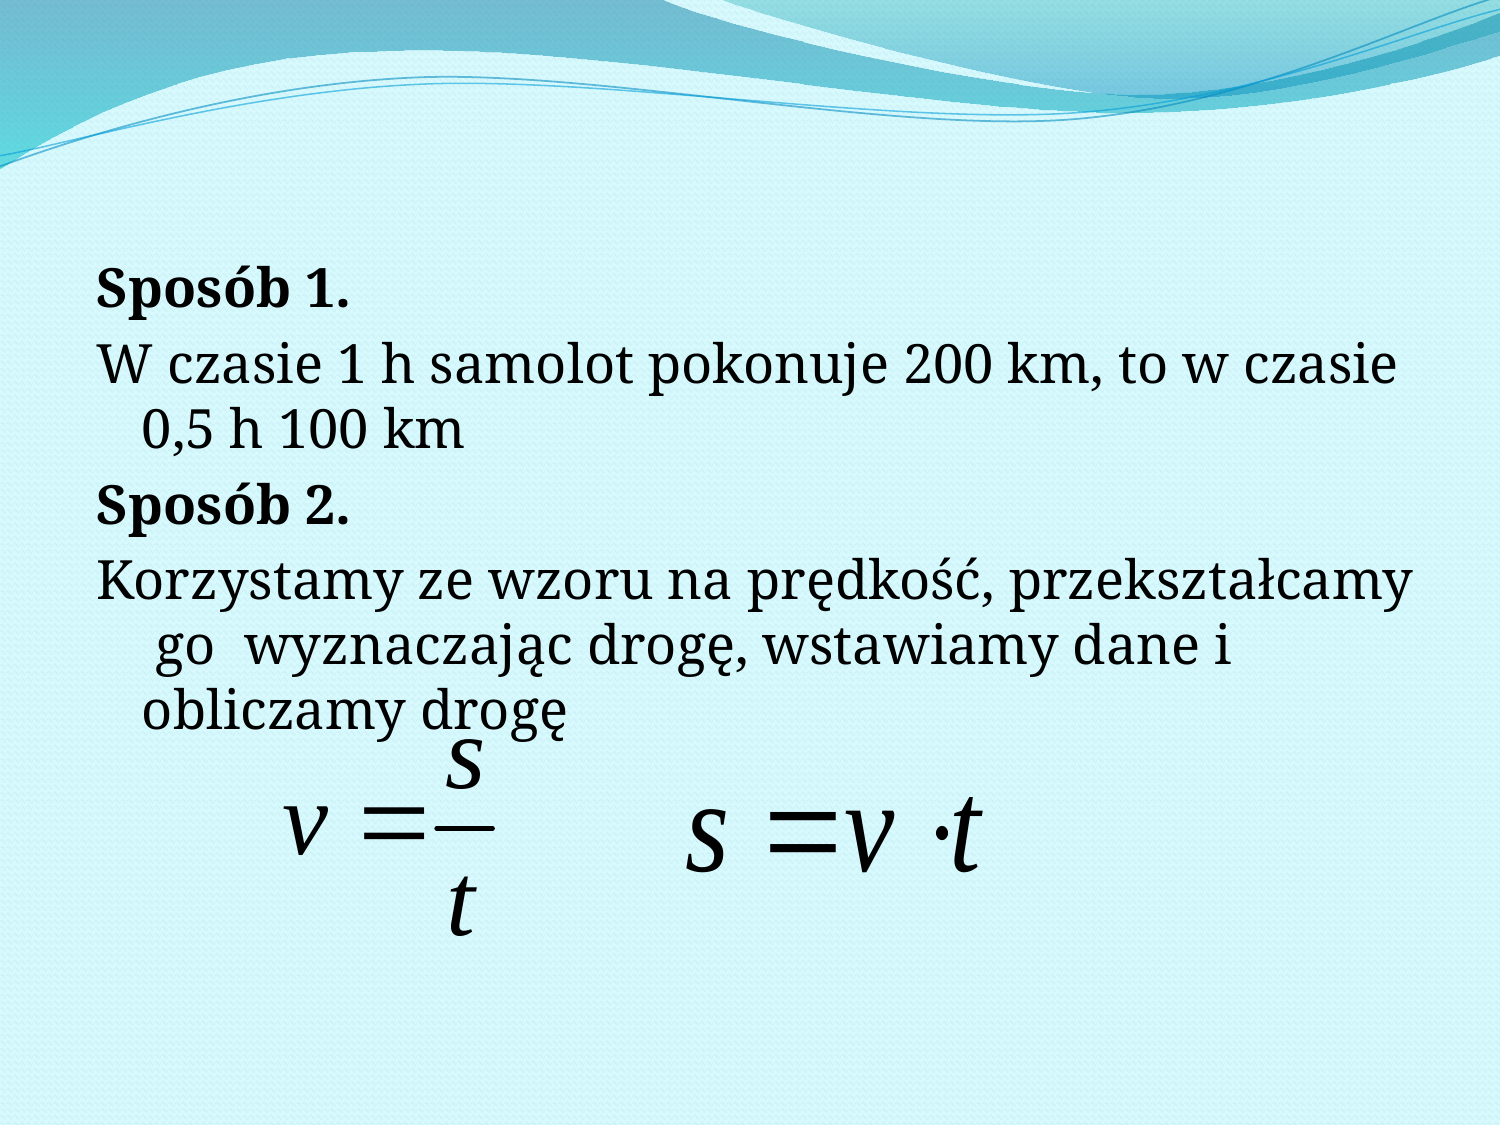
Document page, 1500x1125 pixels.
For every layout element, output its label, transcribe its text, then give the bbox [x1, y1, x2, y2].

list Sposób 1. W czasie 1 h samolot pokonuje 200 km, to w czasie 0,5 h 100 km Sposób 2. Korzystamy ze wzoru na prędkość, przekształcamy go wyznaczając drogę, wstawiamy dane i obliczamy drogę [82, 246, 1432, 967]
picture [0, 0, 1500, 1125]
